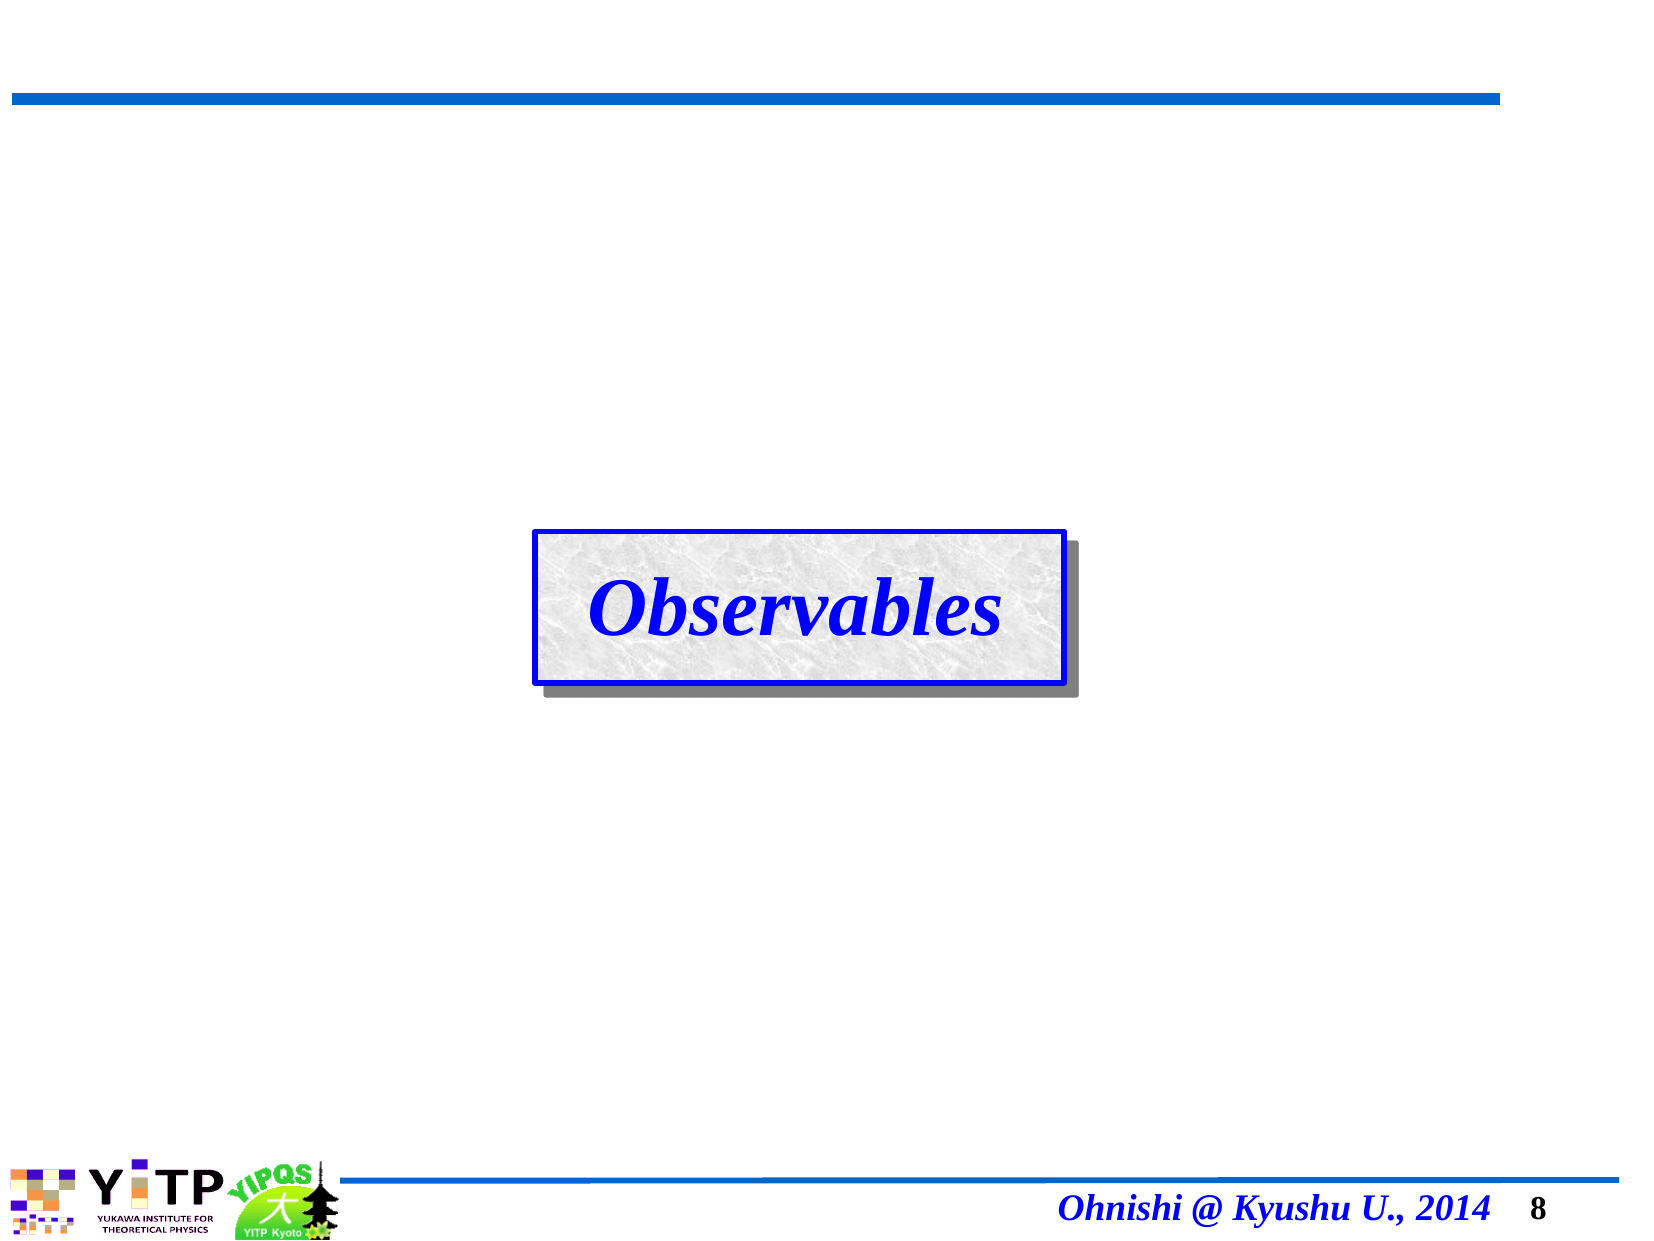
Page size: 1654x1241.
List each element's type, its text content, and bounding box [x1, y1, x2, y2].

picture [0, 1154, 340, 1241]
text_box Observables [534, 531, 1065, 683]
